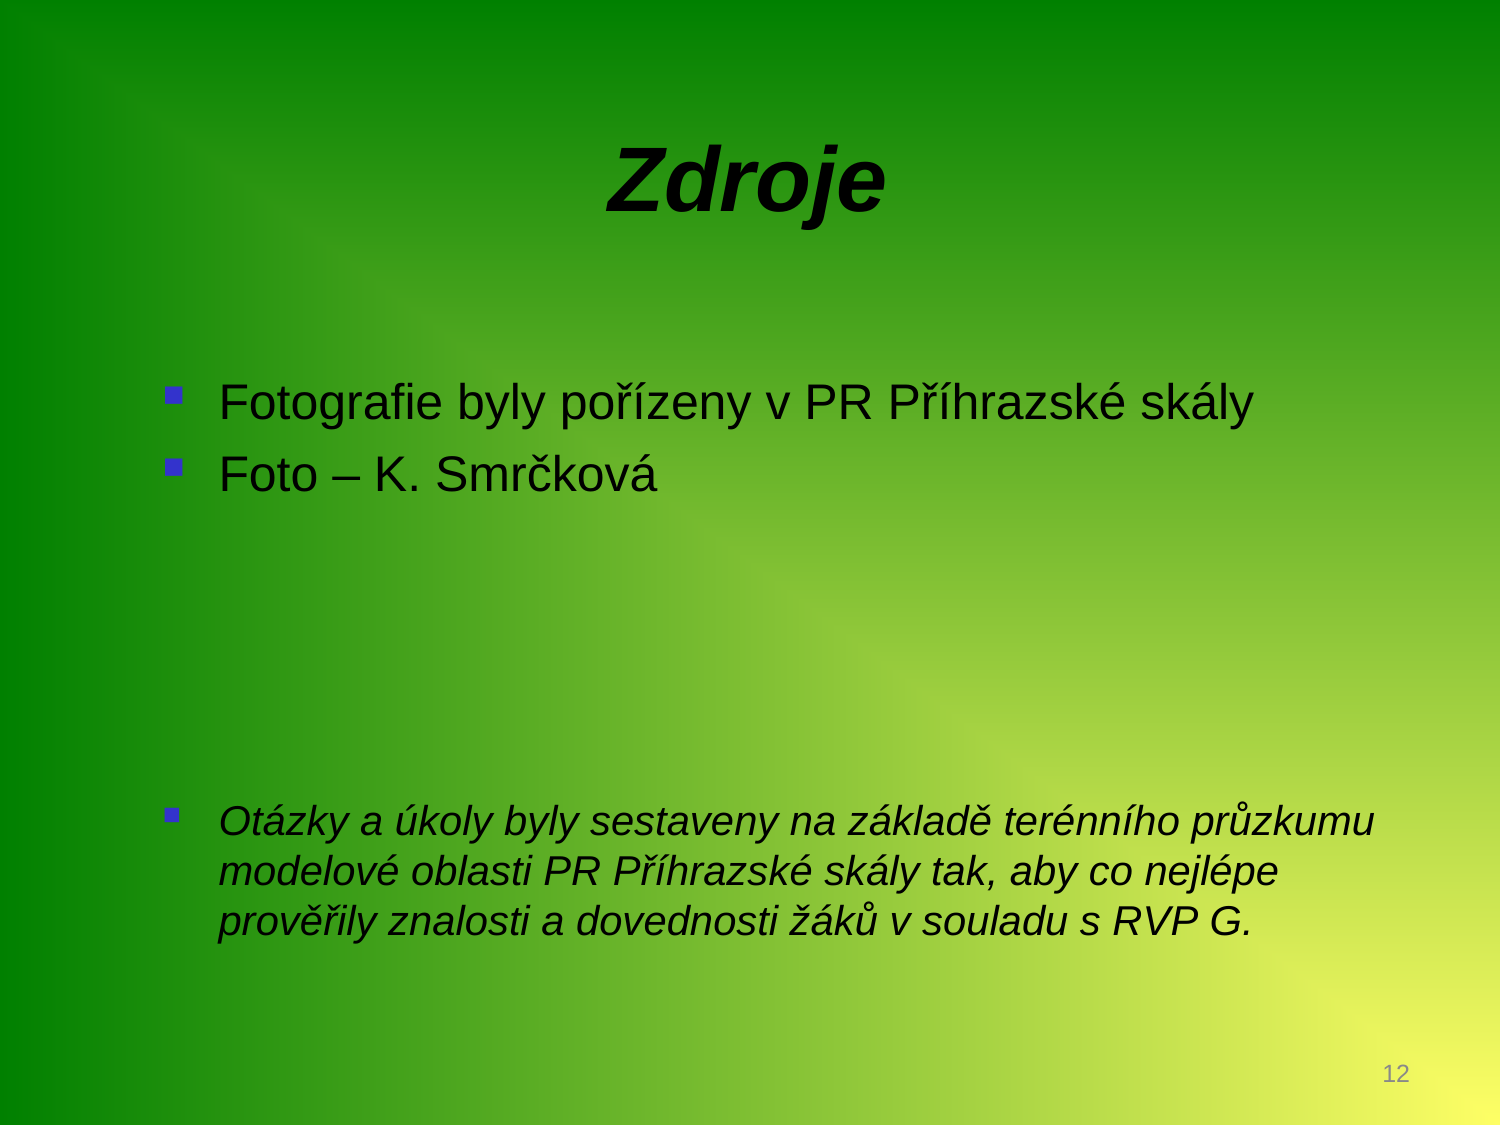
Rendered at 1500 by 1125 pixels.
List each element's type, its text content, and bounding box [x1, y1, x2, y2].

title Zdroje [123, 54, 1373, 295]
text_box <číslo> [1074, 1042, 1426, 1103]
picture [0, 0, 1500, 1125]
list Fotografie byly pořízeny v PR Příhrazské skály Foto – K. Smrčková Otázky a úkoly byly sestaveny na základě terénního průzkumu modelové oblasti PR Příhrazské skály tak, aby co nejlépe prověřily znalosti a dovednosti žáků v souladu s RVP G. [147, 361, 1400, 1071]
